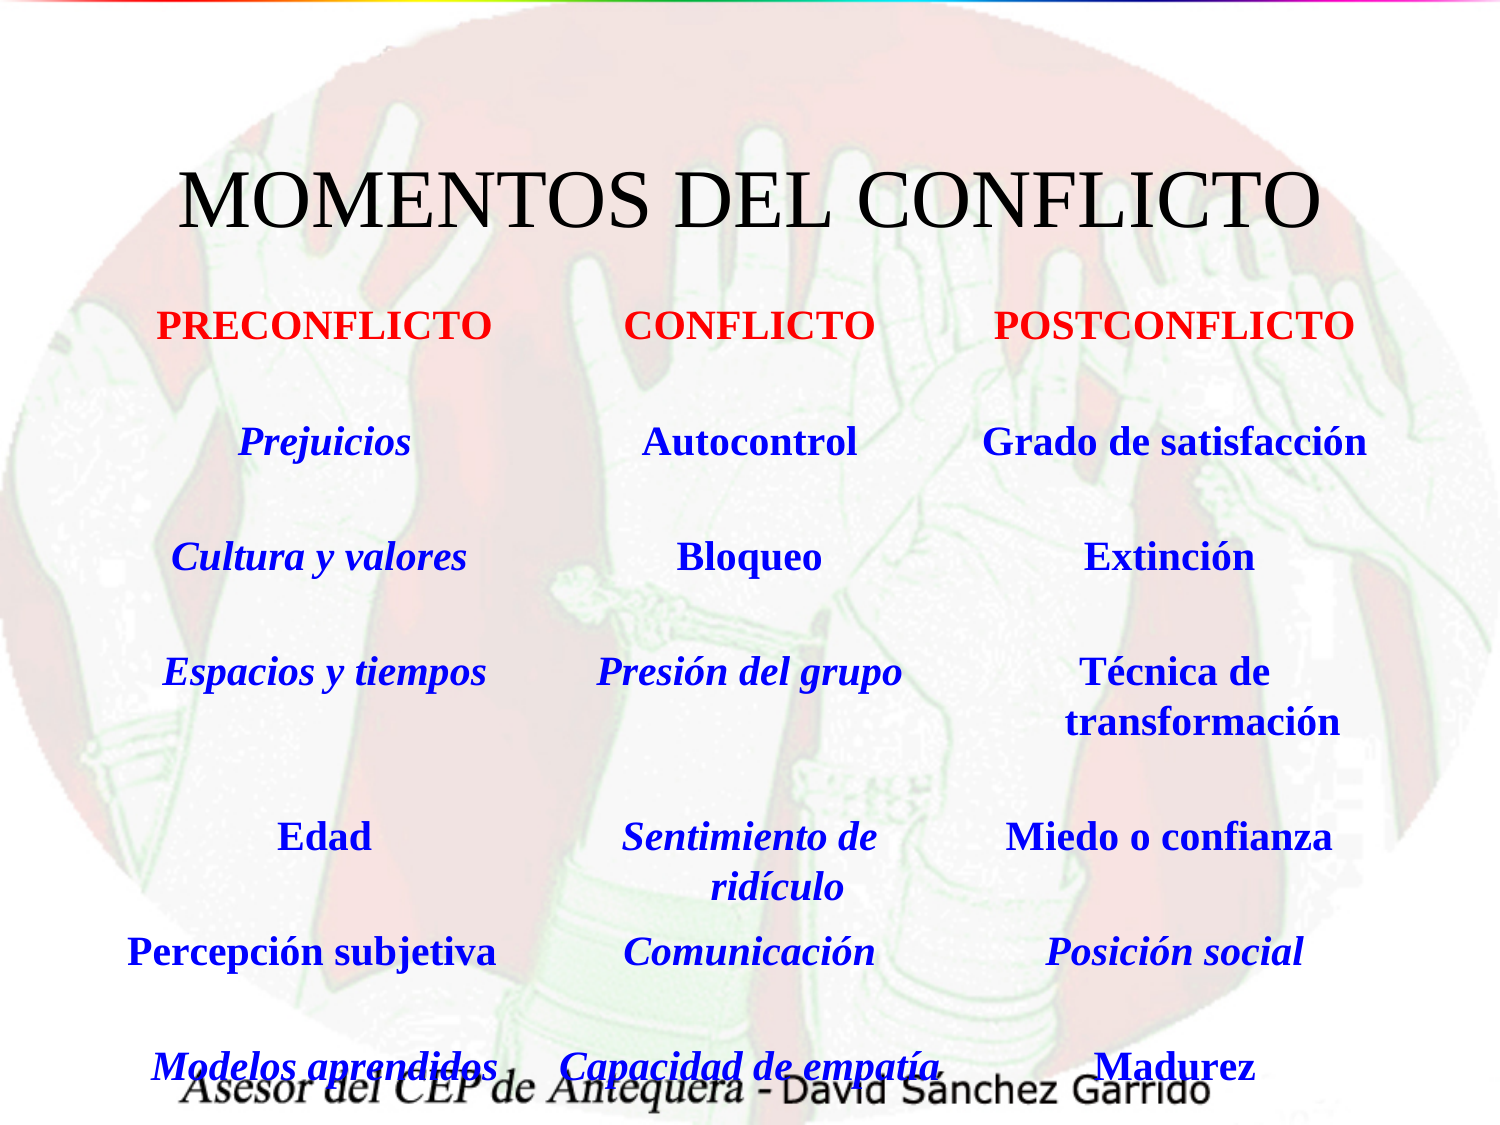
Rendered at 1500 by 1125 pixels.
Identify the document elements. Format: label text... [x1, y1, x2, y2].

table_cell Grado de satisfacción [962, 406, 1387, 521]
table_header CONFLICTO [537, 291, 962, 406]
table_cell Presión del grupo [537, 636, 962, 801]
table_header POSTCONFLICTO [962, 291, 1387, 406]
table_cell Percepción subjetiva [112, 916, 537, 1032]
table_cell Edad [112, 801, 537, 916]
table_cell Madurez [962, 1032, 1387, 1125]
table_cell Prejuicios [112, 406, 537, 521]
picture [0, 0, 1500, 1125]
table_cell Cultura y valores [112, 521, 537, 636]
table_cell Espacios y tiempos [112, 636, 537, 801]
title MOMENTOS DEL CONFLICTO [112, 99, 1388, 288]
table_header PRECONFLICTO [112, 291, 537, 406]
table_cell Sentimiento de ridículo [537, 801, 962, 916]
table_cell Miedo o confianza [962, 801, 1387, 916]
table_cell Modelos aprendidos [112, 1032, 537, 1125]
table_cell Técnica de transformación [962, 636, 1387, 801]
table_cell Posición social [962, 916, 1387, 1032]
table_cell Autocontrol [537, 406, 962, 521]
table_cell Comunicación [537, 916, 962, 1032]
table_cell Extinción [962, 521, 1387, 636]
table_cell Bloqueo [537, 521, 962, 636]
table_cell Capacidad de empatía [537, 1032, 962, 1125]
